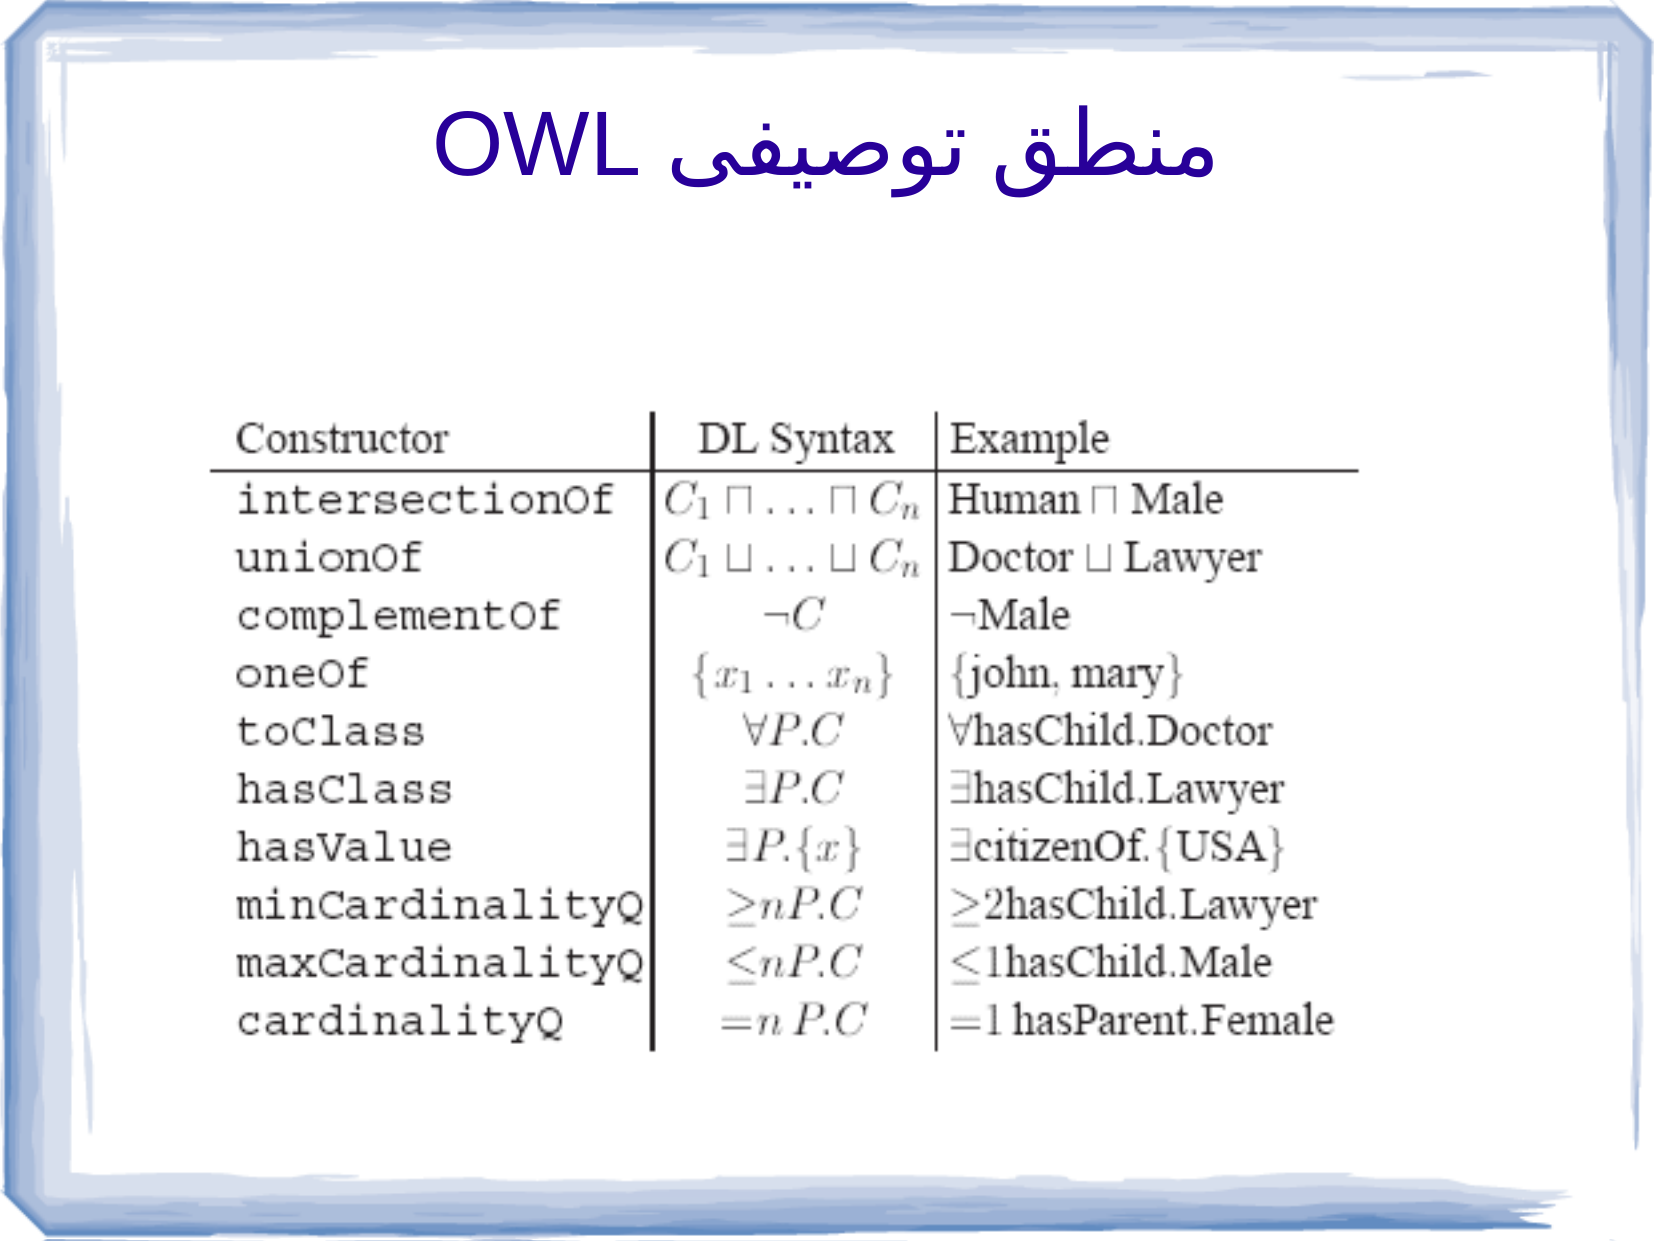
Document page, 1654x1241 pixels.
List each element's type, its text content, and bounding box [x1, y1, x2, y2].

title OWL منطق توصیفی [82, 56, 1571, 250]
picture [0, 0, 1654, 1241]
